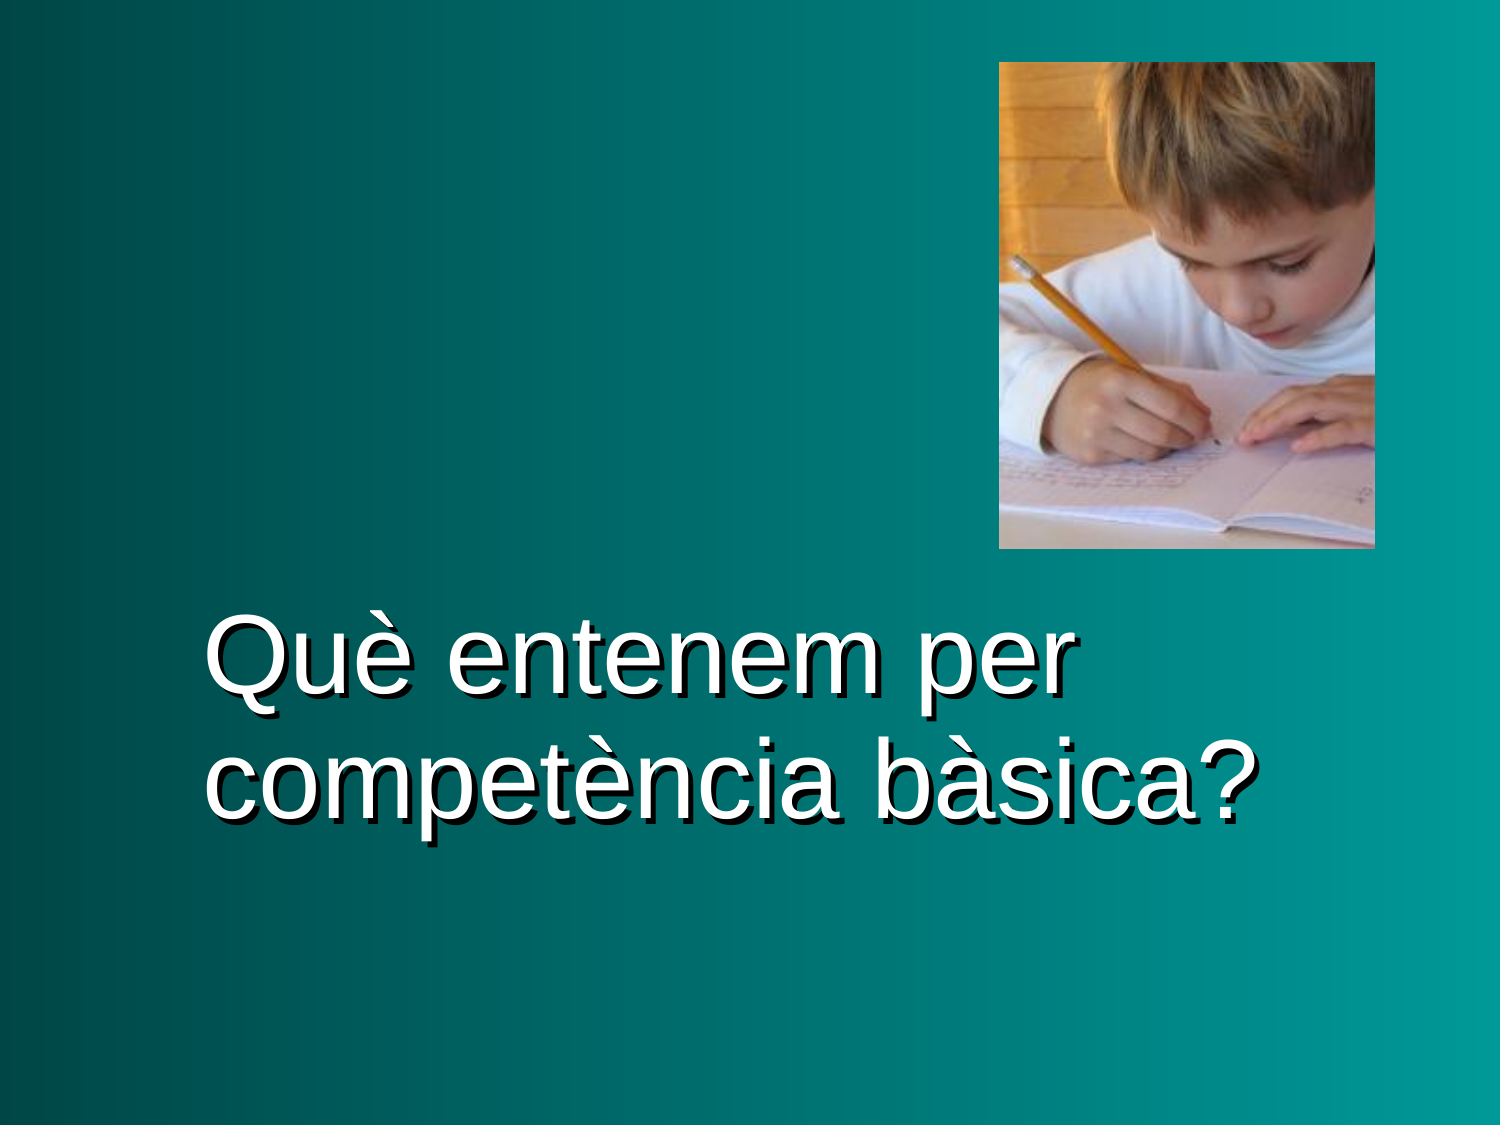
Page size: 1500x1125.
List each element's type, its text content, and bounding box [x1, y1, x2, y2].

title Què entenem per competència bàsica? [187, 377, 1463, 964]
picture [999, 62, 1375, 549]
subtitle [225, 637, 1276, 926]
